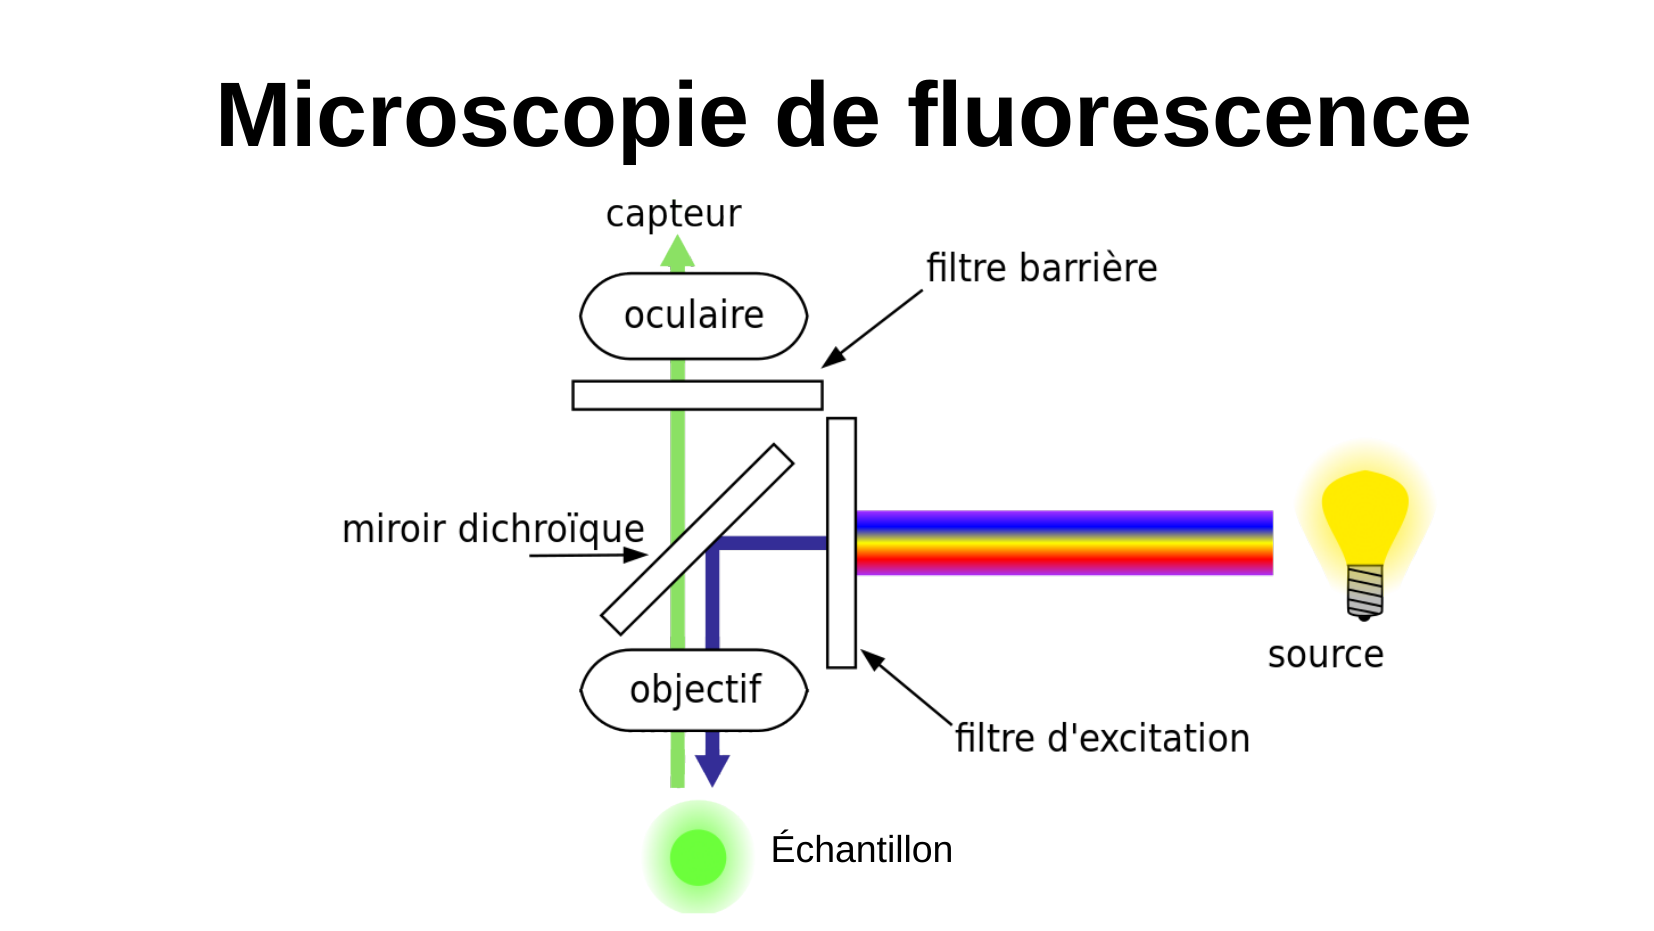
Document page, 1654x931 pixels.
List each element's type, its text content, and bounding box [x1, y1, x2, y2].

title Microscopie de fluorescence [11, 0, 1654, 269]
text_box Échantillon [755, 820, 969, 878]
picture [337, 188, 1444, 927]
